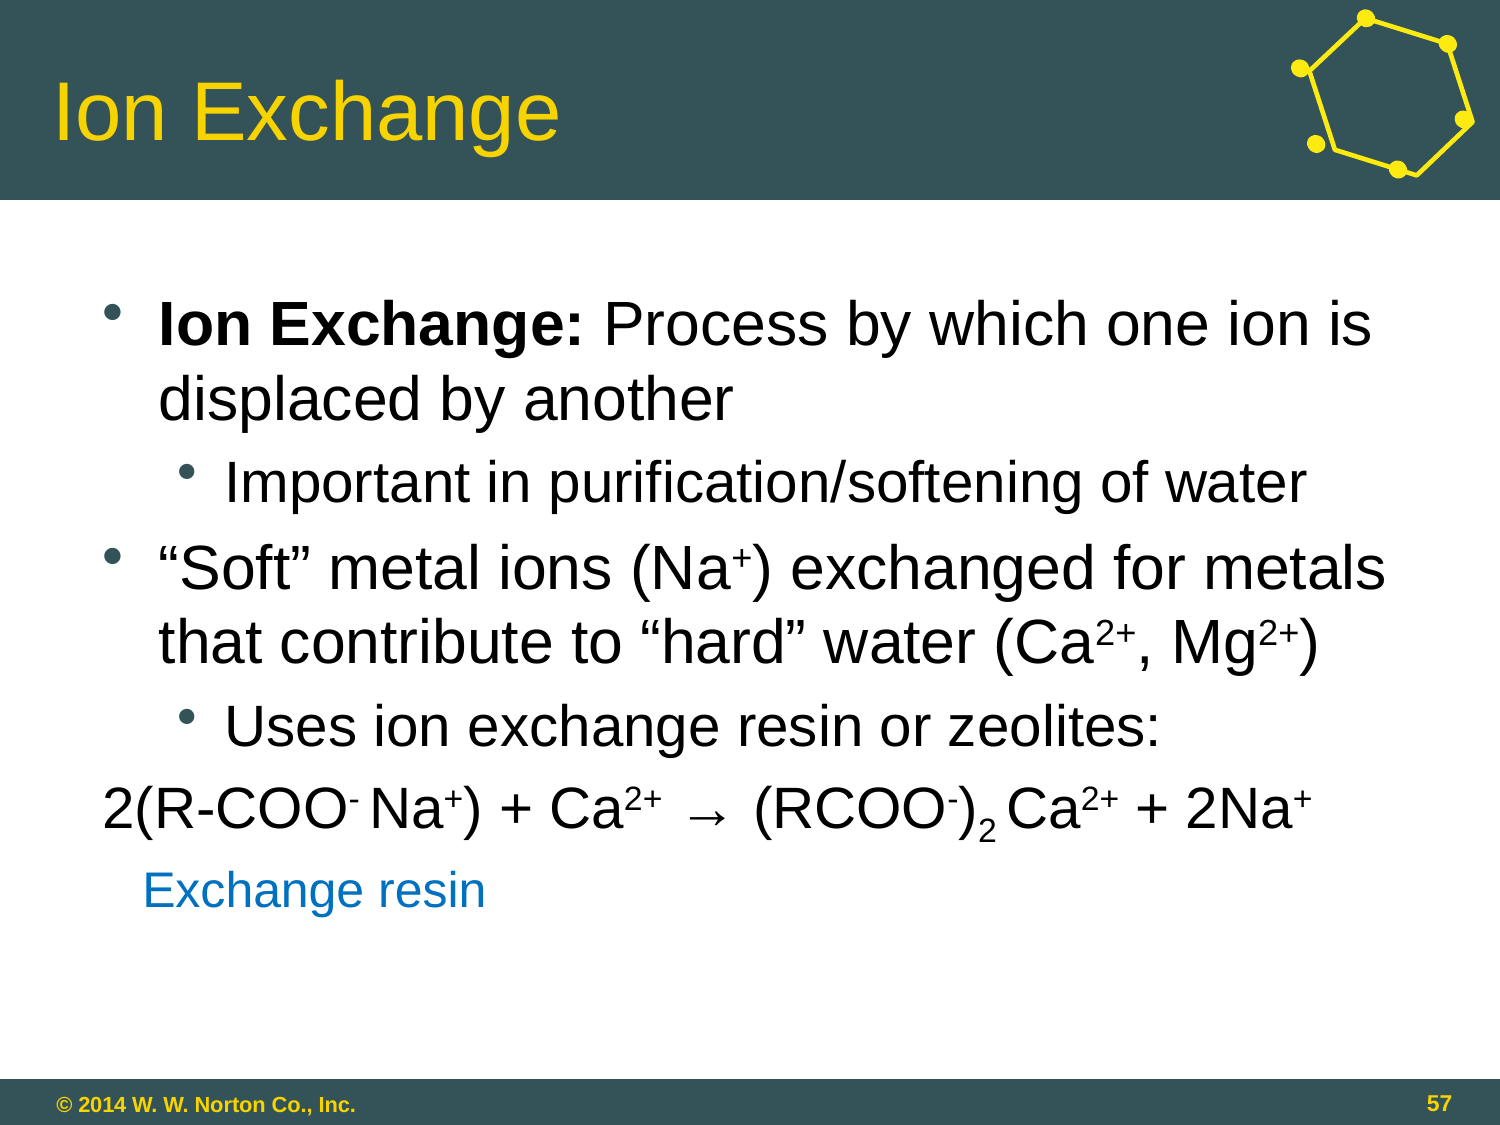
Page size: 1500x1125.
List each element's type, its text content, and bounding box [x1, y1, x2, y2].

text_box Exchange resin [127, 849, 502, 925]
title Ion Exchange [37, 19, 1118, 195]
slide_number <number> [1408, 1085, 1468, 1120]
list Ion Exchange: Process by which one ion is displaced by another Important in purification/softening of water “Soft” metal ions (Na+) exchanged for metals that contribute to “hard” water (Ca2+, Mg2+) Uses ion exchange resin or zeolites: 2(R-COO- Na+) + Ca2+ → (RCOO-)2 Ca2+ + 2Na+ [87, 275, 1450, 1000]
